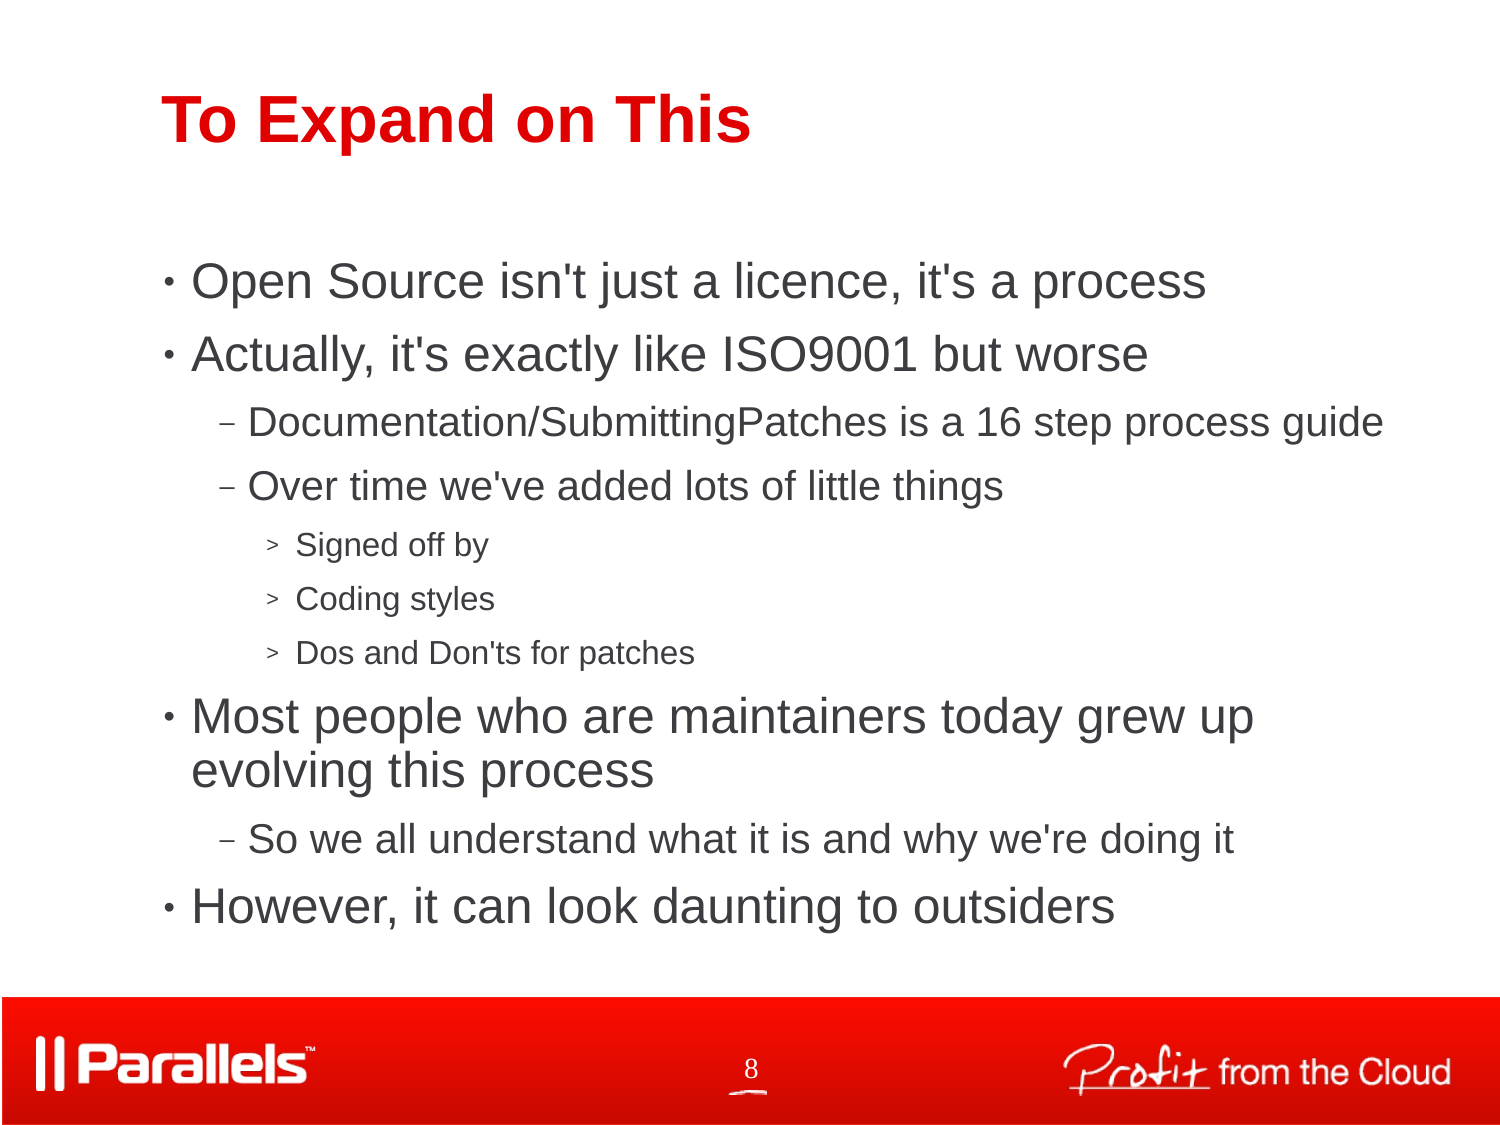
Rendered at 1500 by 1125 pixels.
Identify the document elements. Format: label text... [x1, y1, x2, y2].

picture [36, 1034, 318, 1091]
list Open Source isn't just a licence, it's a process Actually, it's exactly like ISO9001 but worse Documentation/SubmittingPatches is a 16 step process guide Over time we've added lots of little things Signed off by Coding styles Dos and Don'ts for patches Most people who are maintainers today grew up evolving this process So we all understand what it is and why we're doing it However, it can look daunting to outsiders [163, 254, 1404, 908]
picture [727, 1090, 767, 1095]
picture [1049, 1033, 1465, 1096]
title To Expand on This [161, 41, 1383, 205]
